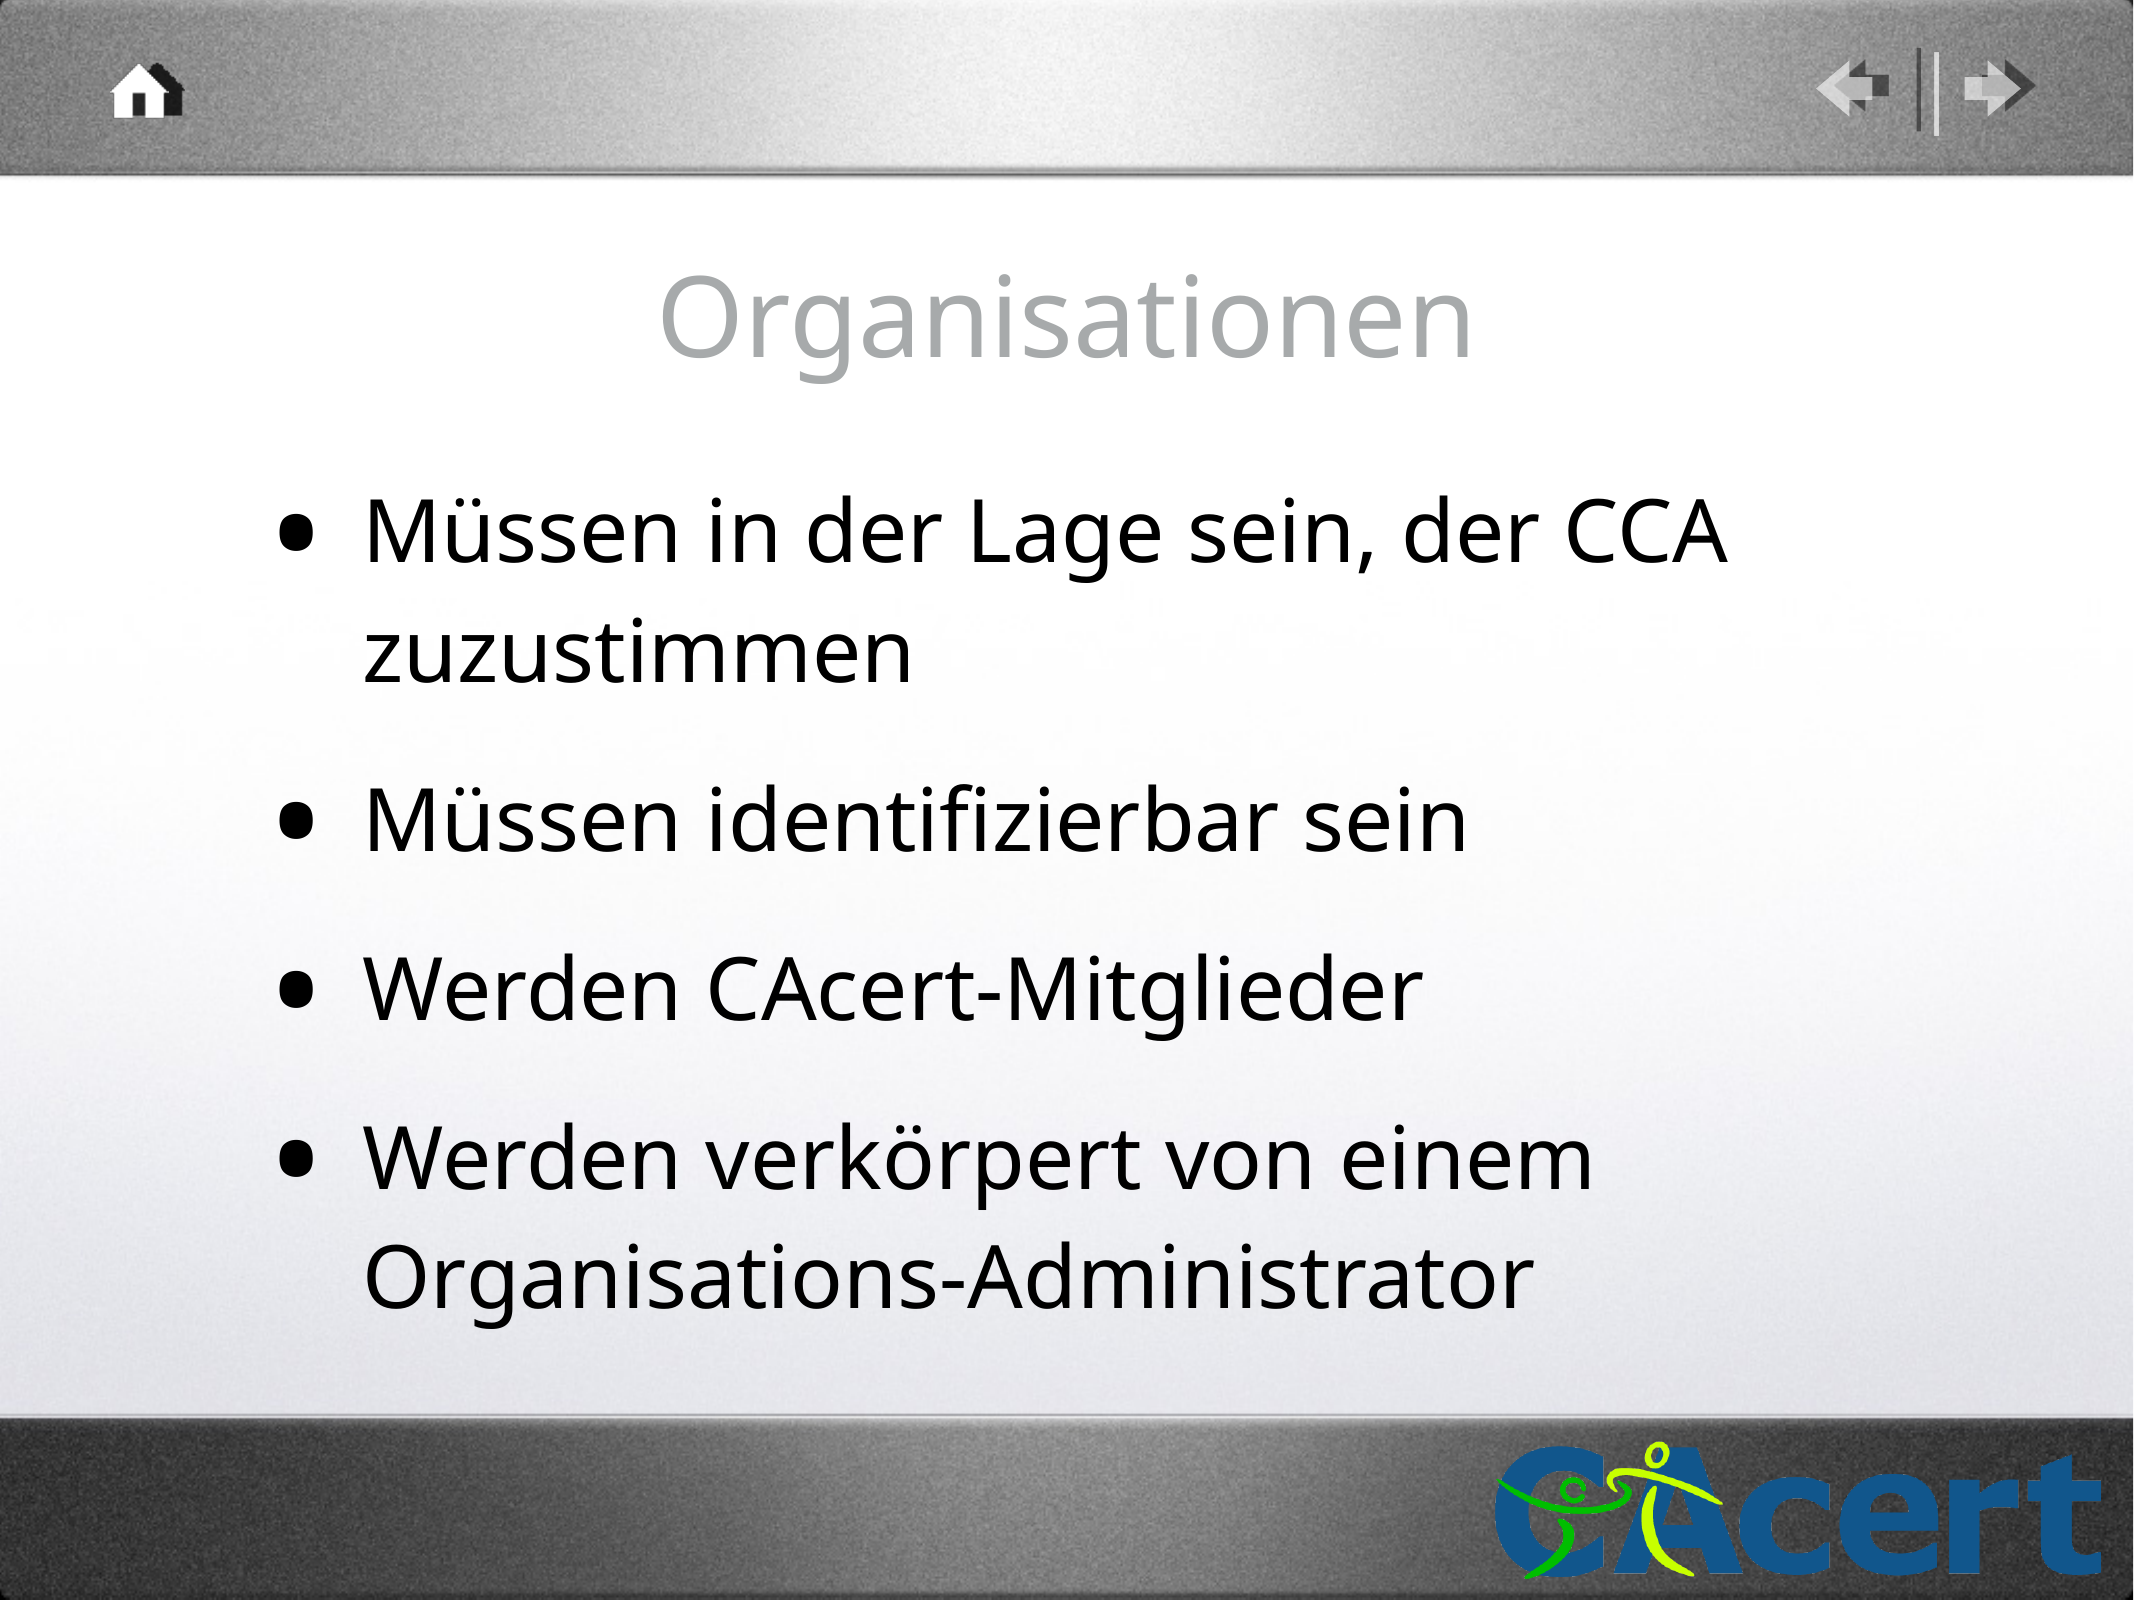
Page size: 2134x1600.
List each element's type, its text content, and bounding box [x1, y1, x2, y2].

picture [0, 0, 2134, 1600]
title Organisationen [208, 185, 1925, 433]
list Müssen in der Lage sein, der CCA zuzustimmen Müssen identifizierbar sein Werden CAcert-Mitglieder Werden verkörpert von einem Organisations-Administrator [208, 433, 1925, 1371]
